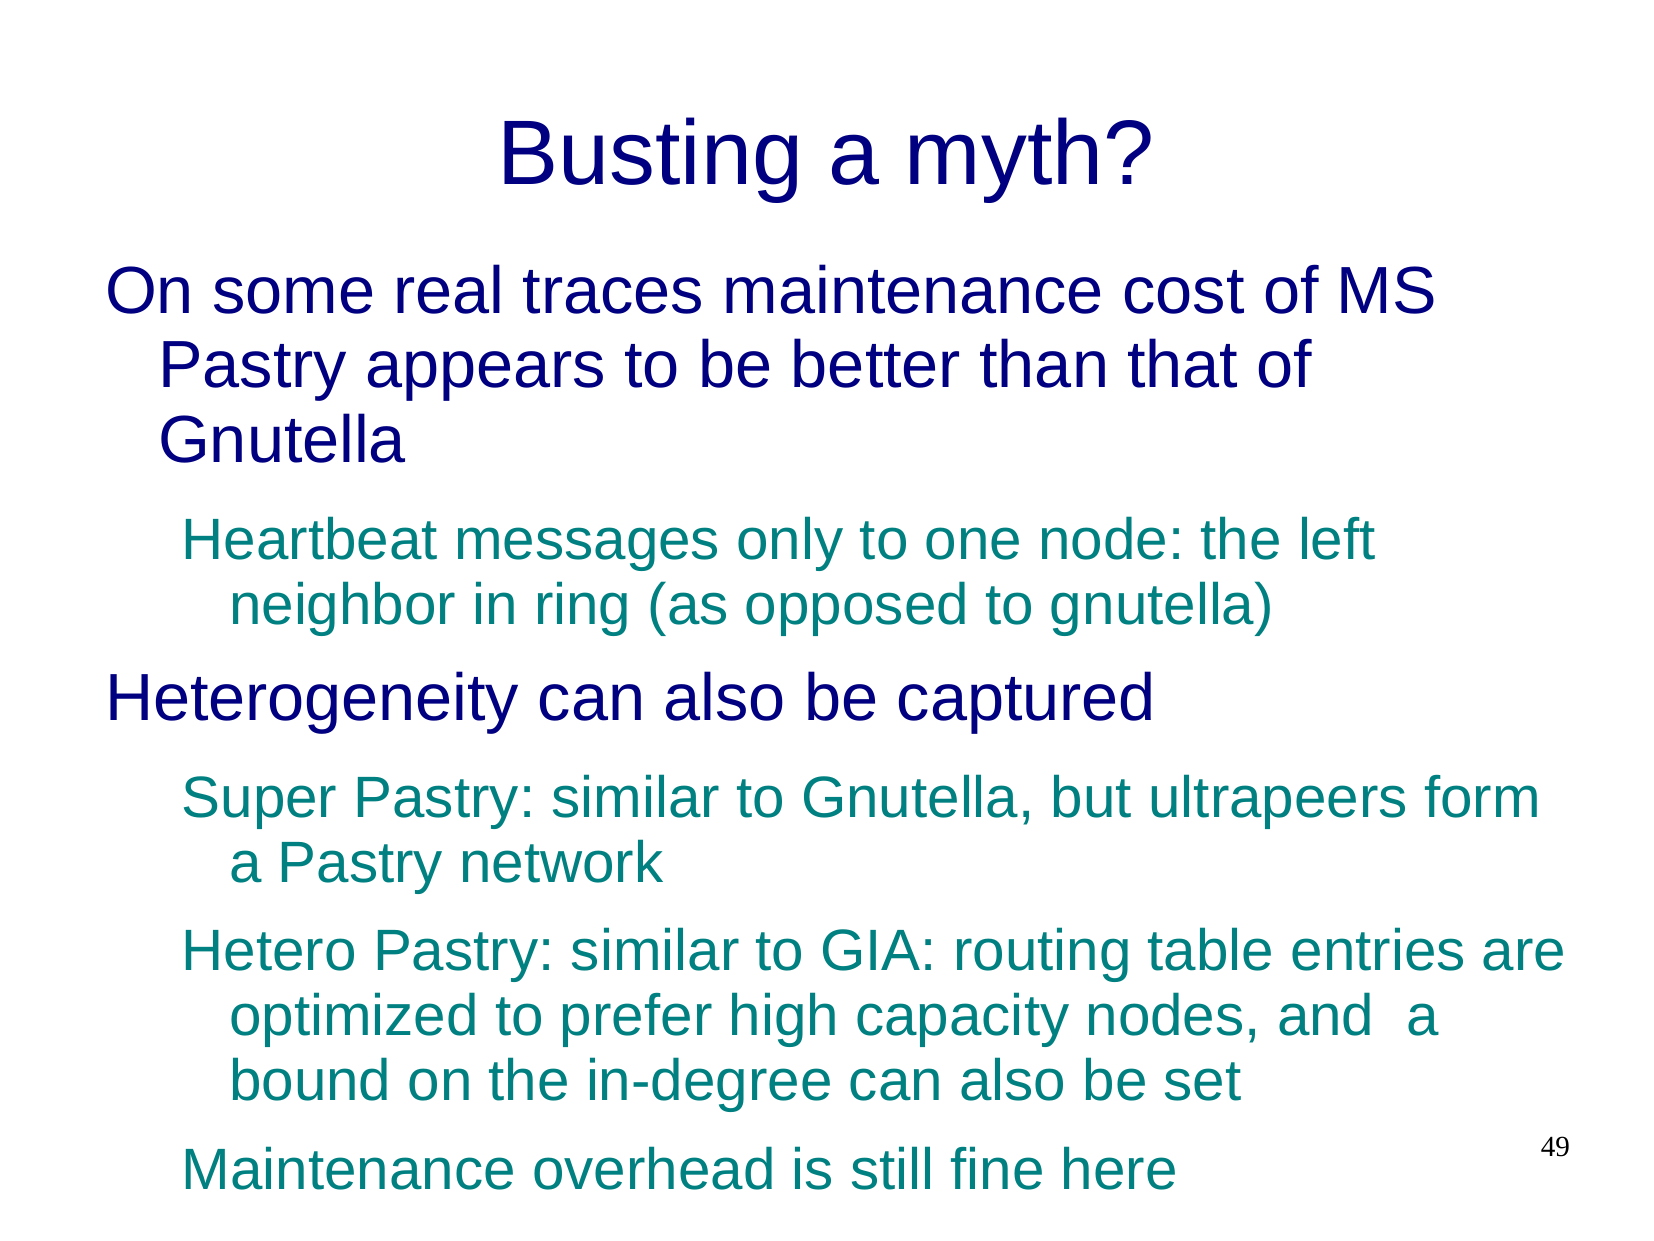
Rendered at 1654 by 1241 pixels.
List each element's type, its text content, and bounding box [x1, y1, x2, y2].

title Busting a myth? [82, 49, 1571, 257]
list On some real traces maintenance cost of MS Pastry appears to be better than that of Gnutella Heartbeat messages only to one node: the left neighbor in ring (as opposed to gnutella) Heterogeneity can also be captured Super Pastry: similar to Gnutella, but ultrapeers form a Pastry network Hetero Pastry: similar to GIA: routing table entries are optimized to prefer high capacity nodes, and a bound on the in-degree can also be set Maintenance overhead is still fine here [87, 252, 1576, 1201]
